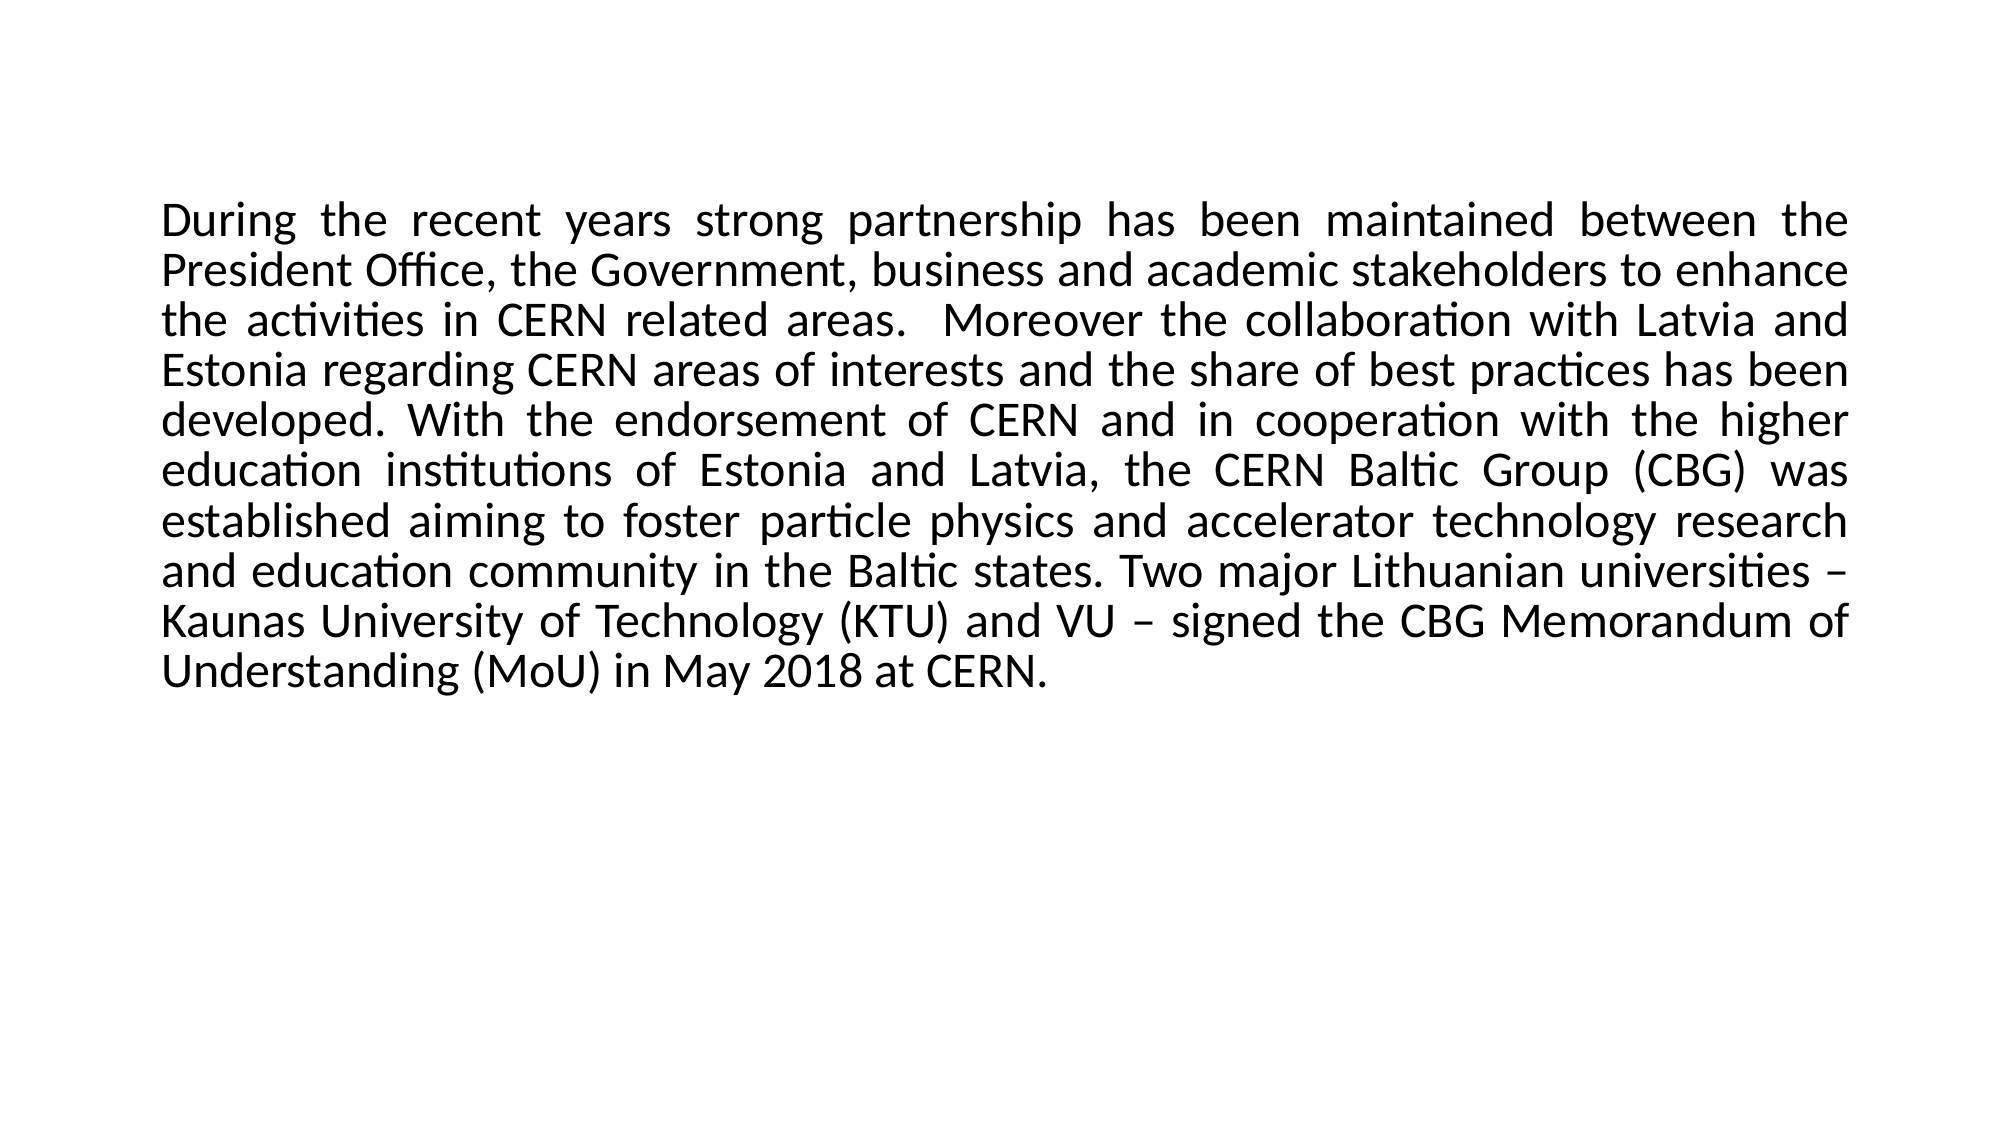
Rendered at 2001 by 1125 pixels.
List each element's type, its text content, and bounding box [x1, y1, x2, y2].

text_box During the recent years strong partnership has been maintained between the President Office, the Government, business and academic stakeholders to enhance the activities in CERN related areas. Moreover the collaboration with Latvia and Estonia regarding CERN areas of interests and the share of best practices has been developed. With the endorsement of CERN and in cooperation with the higher education institutions of Estonia and Latvia, the CERN Baltic Group (CBG) was established aiming to foster particle physics and accelerator technology research and education community in the Baltic states. Two major Lithuanian universities – Kaunas University of Technology (KTU) and VU – signed the CBG Memorandum of Understanding (MoU) in May 2018 at CERN. [146, 192, 1878, 757]
